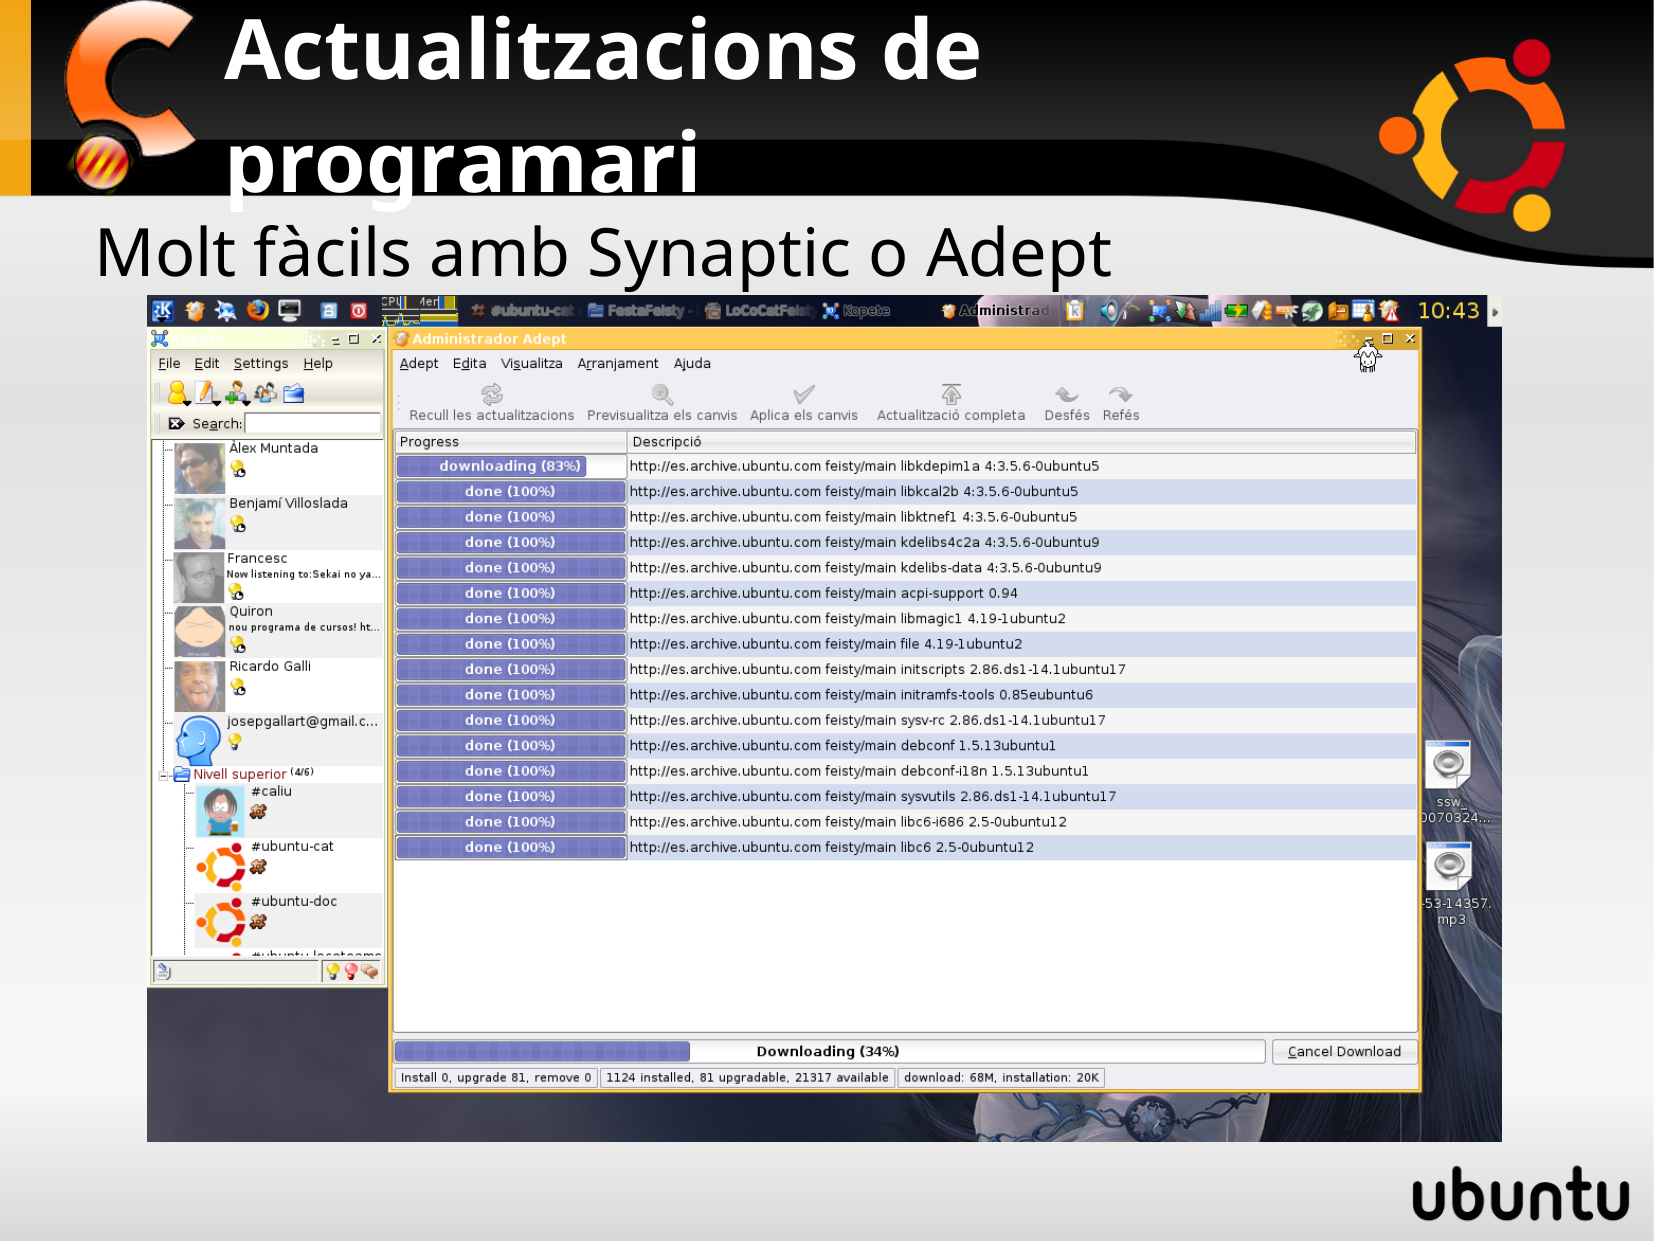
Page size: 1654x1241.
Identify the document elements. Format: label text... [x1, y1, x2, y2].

title Actualitzacions de programari [76, 0, 1565, 208]
subtitle Molt fàcils amb Synaptic o Adept [59, 206, 1548, 296]
picture [0, 0, 1654, 1241]
